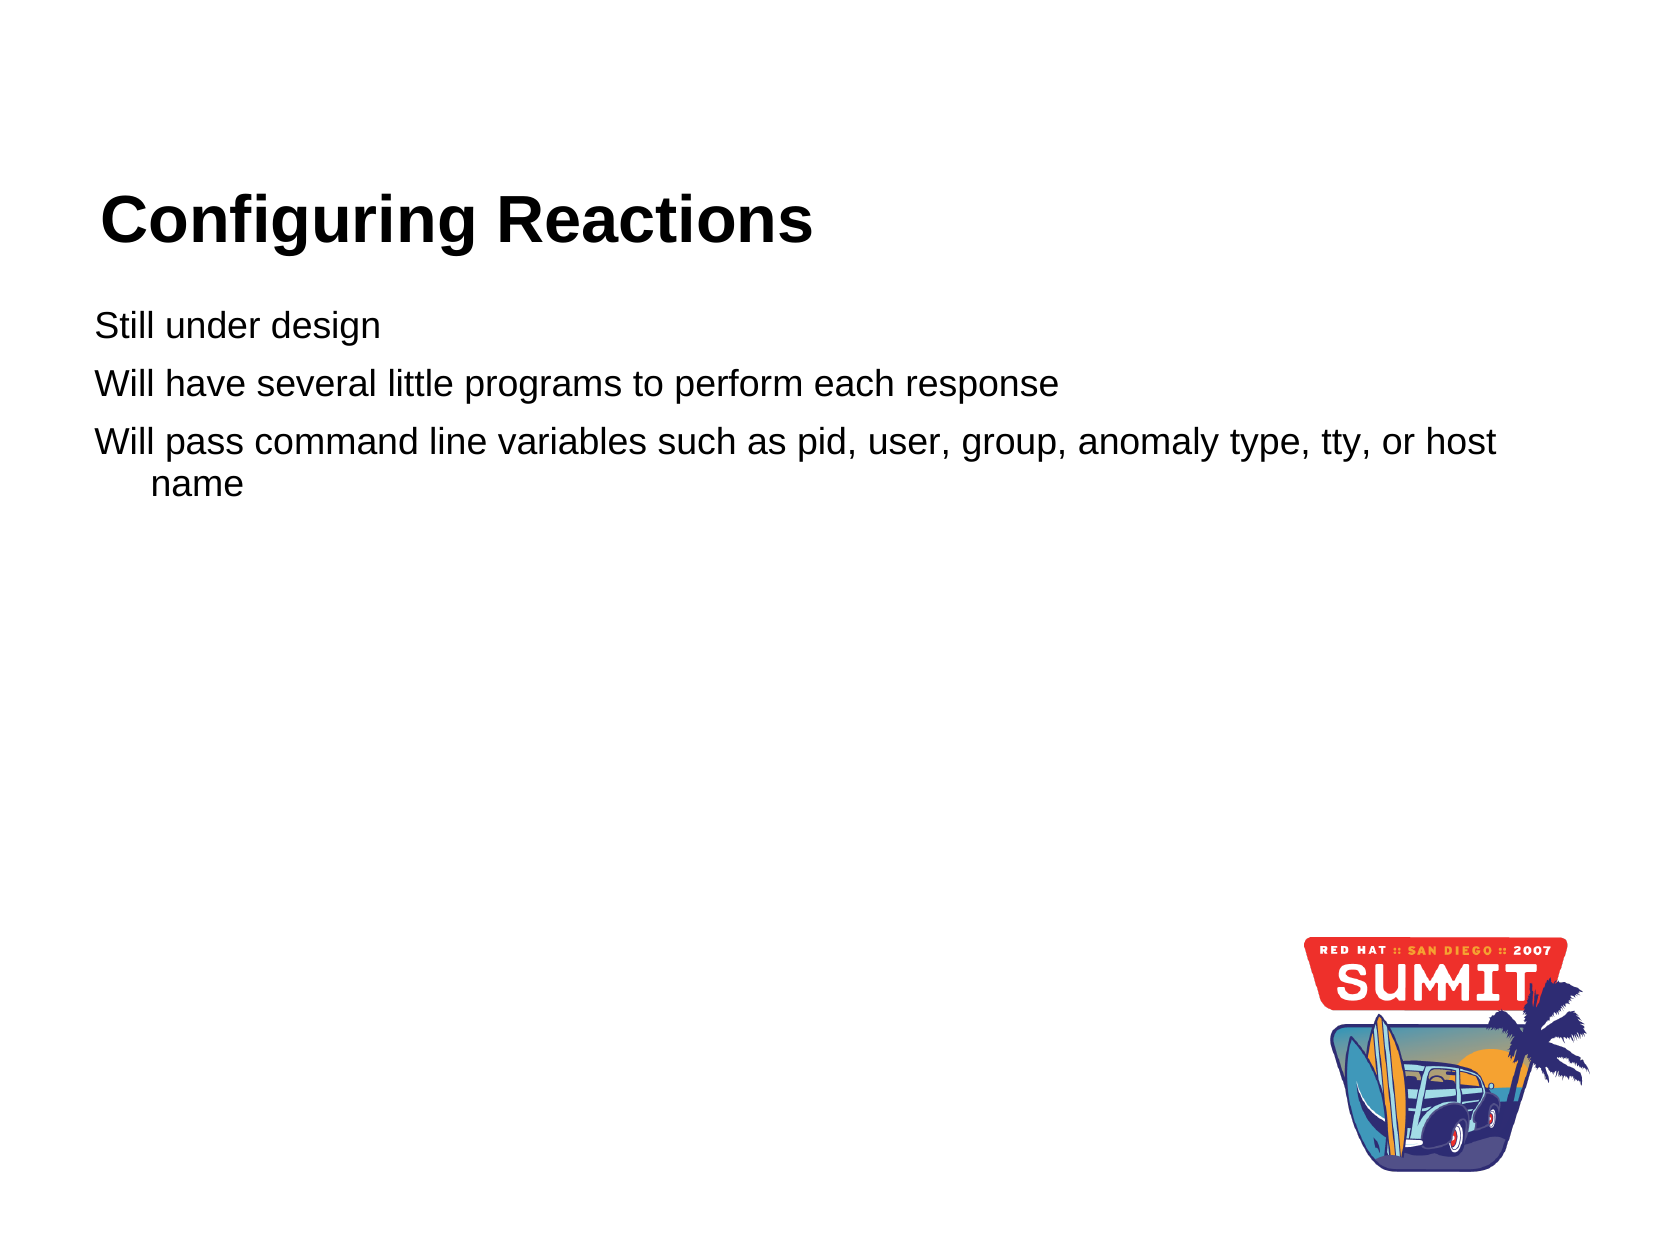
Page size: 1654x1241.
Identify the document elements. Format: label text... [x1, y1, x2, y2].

picture [1500, 937, 1590, 1172]
title Configuring Reactions [100, 164, 1506, 275]
list Still under design Will have several little programs to perform each response Will pass command line variables such as pid, user, group, anomaly type, tty, or host name [94, 304, 1500, 1174]
